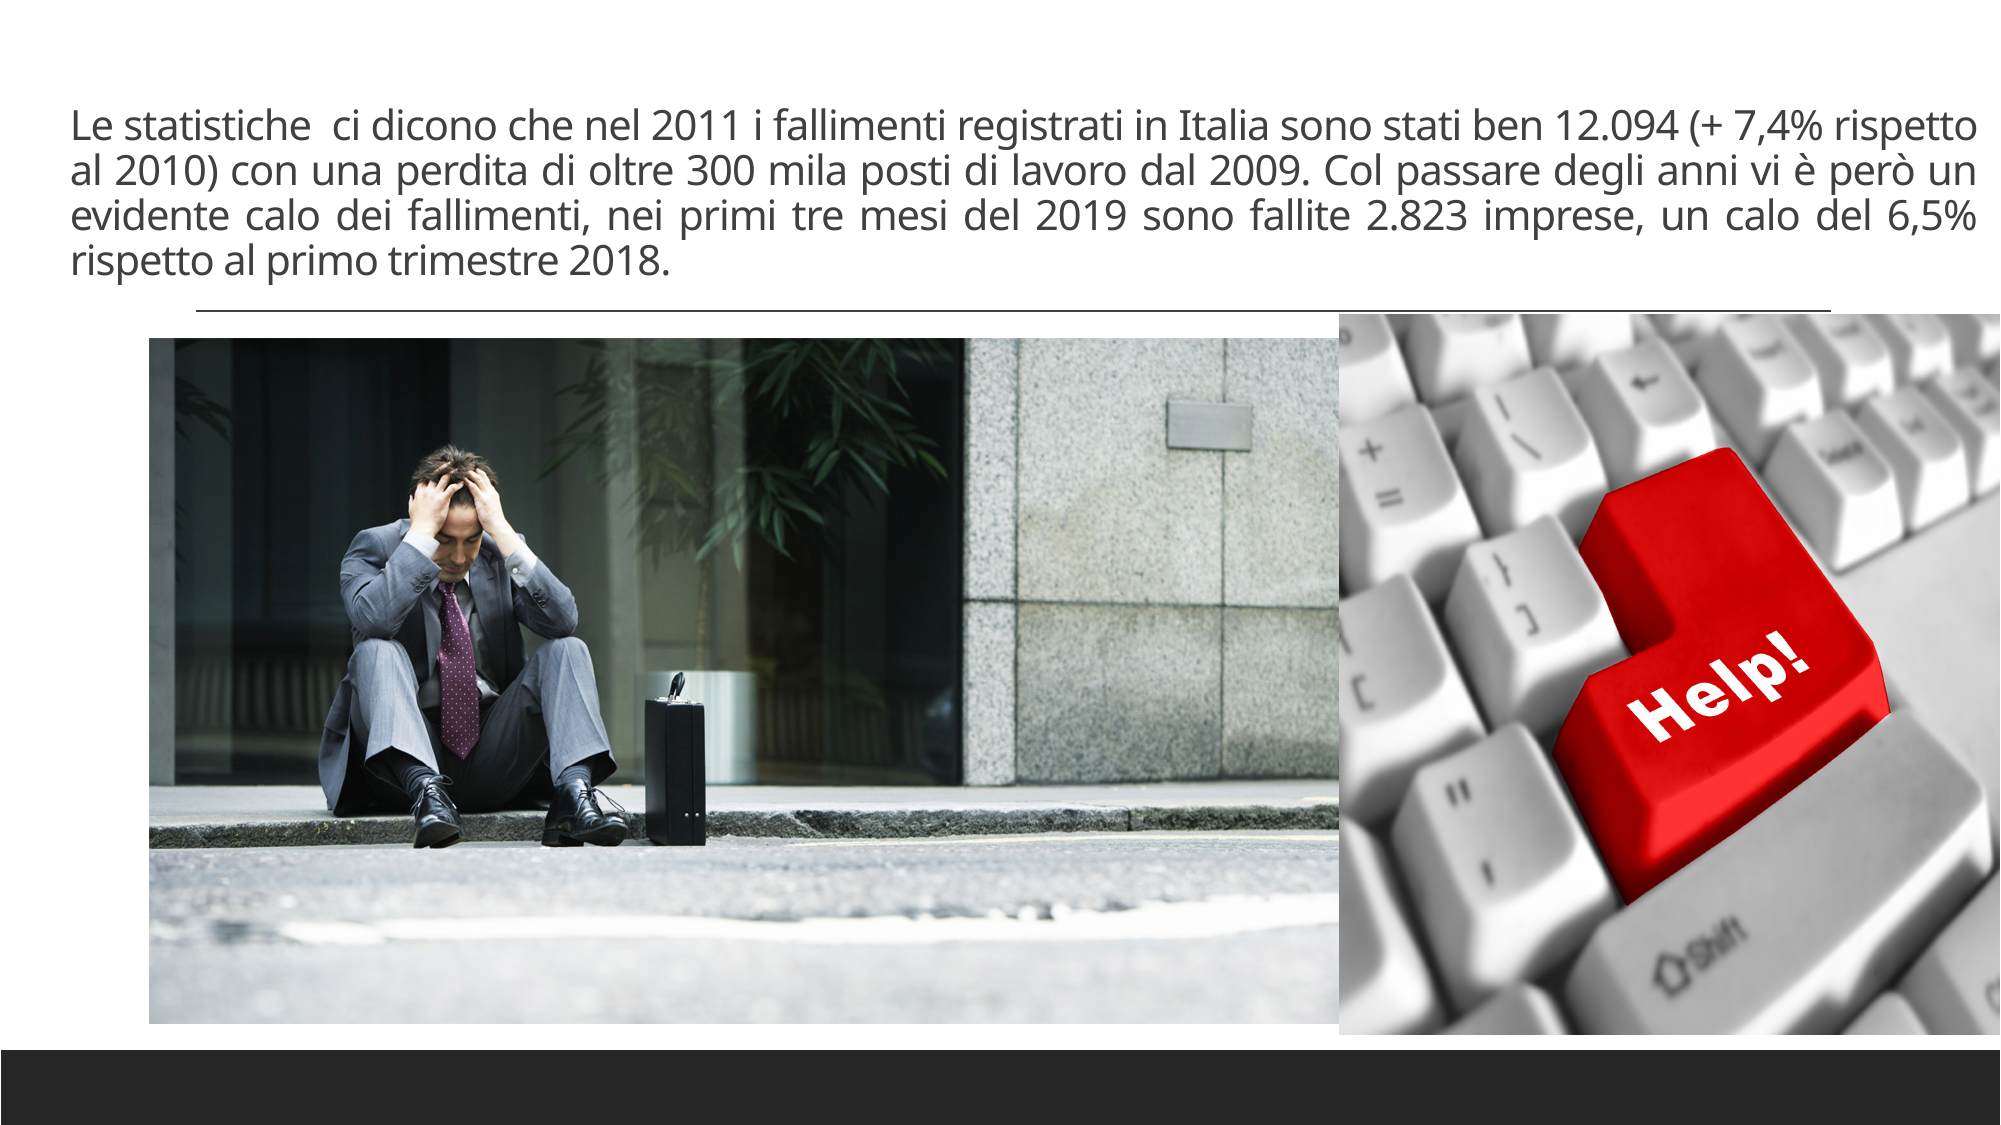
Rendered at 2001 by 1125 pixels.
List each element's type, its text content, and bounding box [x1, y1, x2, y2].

title Le statistiche ci dicono che nel 2011 i fallimenti registrati in Italia sono stati ben 12.094 (+ 7,4% rispetto al 2010) con una perdita di oltre 300 mila posti di lavoro dal 2009. Col passare degli anni vi è però un evidente calo dei fallimenti, nei primi tre mesi del 2019 sono fallite 2.823 imprese, un calo del 6,5% rispetto al primo trimestre 2018. [54, 30, 2000, 292]
picture [149, 314, 2000, 1036]
